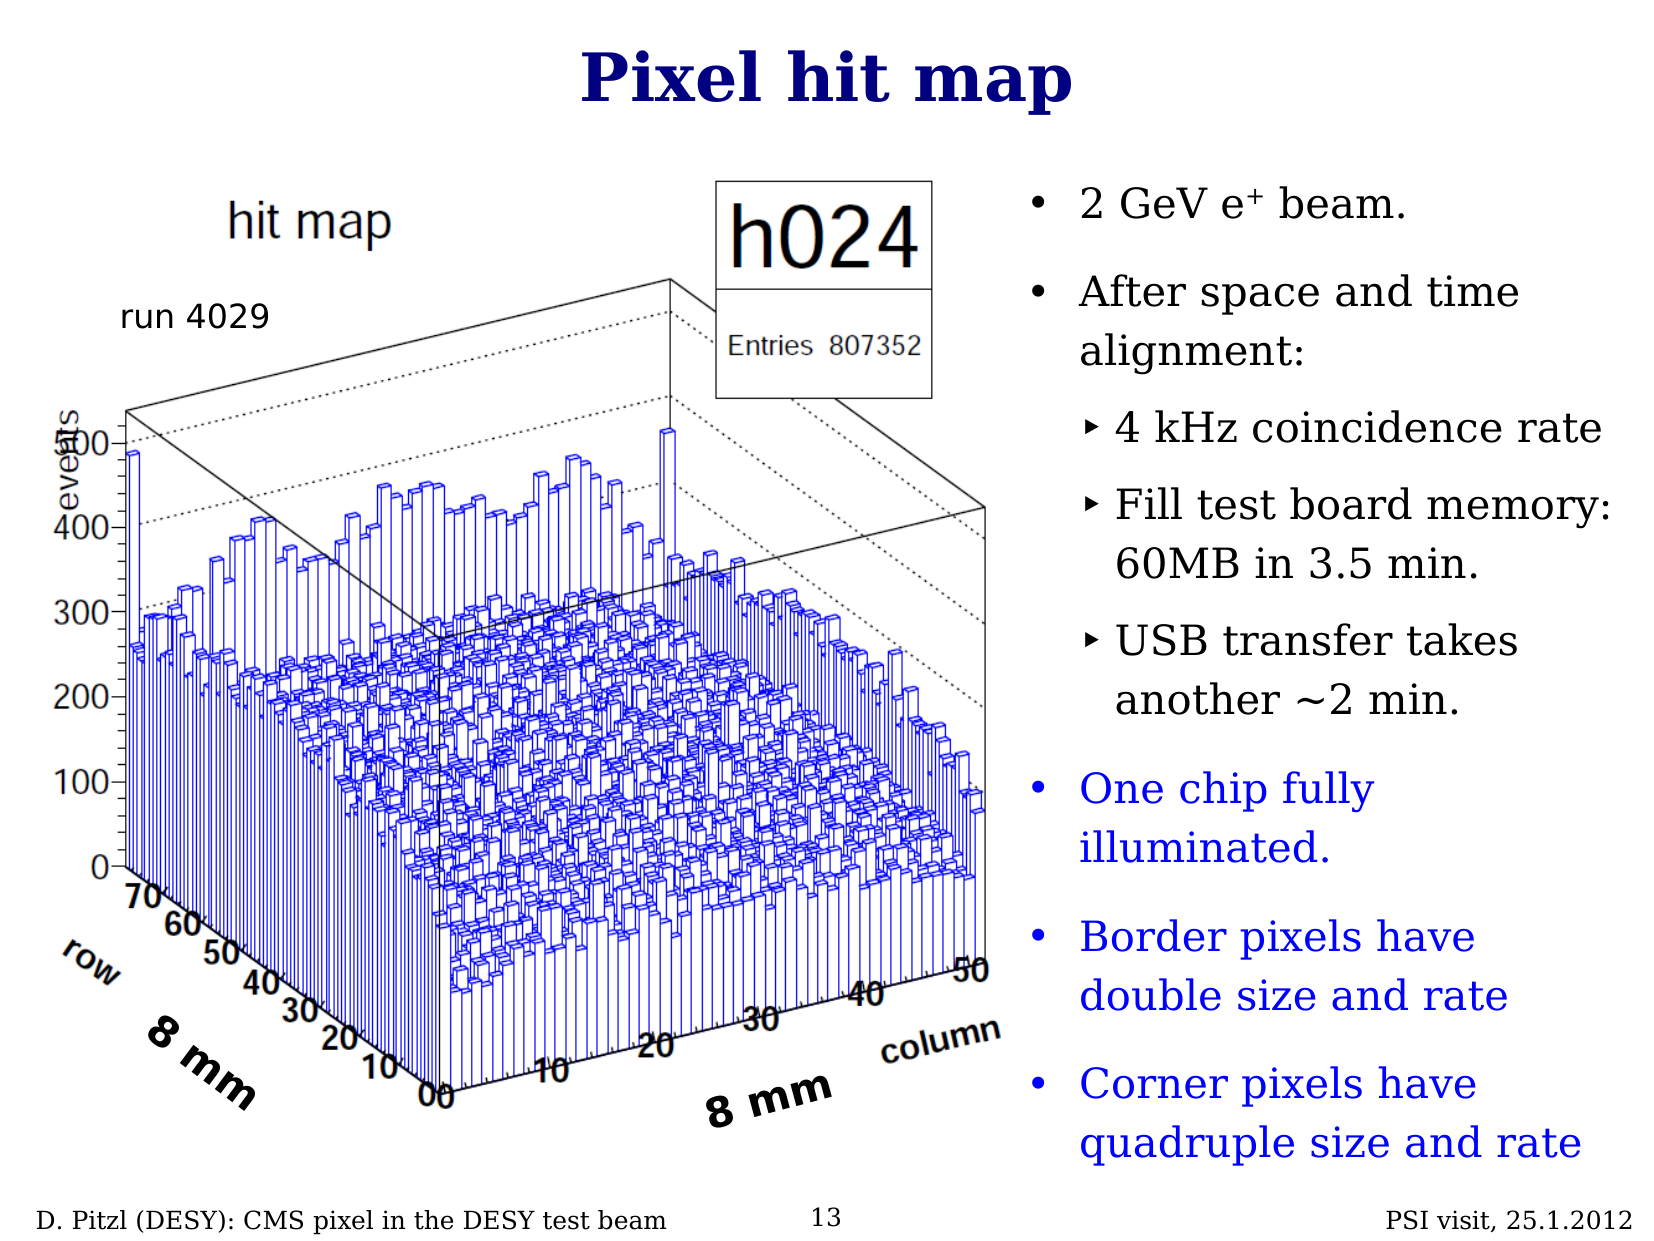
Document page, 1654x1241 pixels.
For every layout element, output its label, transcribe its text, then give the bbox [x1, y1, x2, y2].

picture [5, 152, 1059, 1129]
list 2 GeV e+ beam. After space and time alignment: 4 kHz coincidence rate Fill test board memory: 60MB in 3.5 min. USB transfer takes another ~2 min. One chip fully illuminated. Border pixels have double size and rate Corner pixels have quadruple size and rate [1026, 168, 1627, 1159]
text_box run 4029 [119, 289, 271, 328]
title Pixel hit map [121, 32, 1534, 124]
text_box 8 mm [143, 996, 278, 1114]
text_box 8 mm [696, 1048, 836, 1130]
